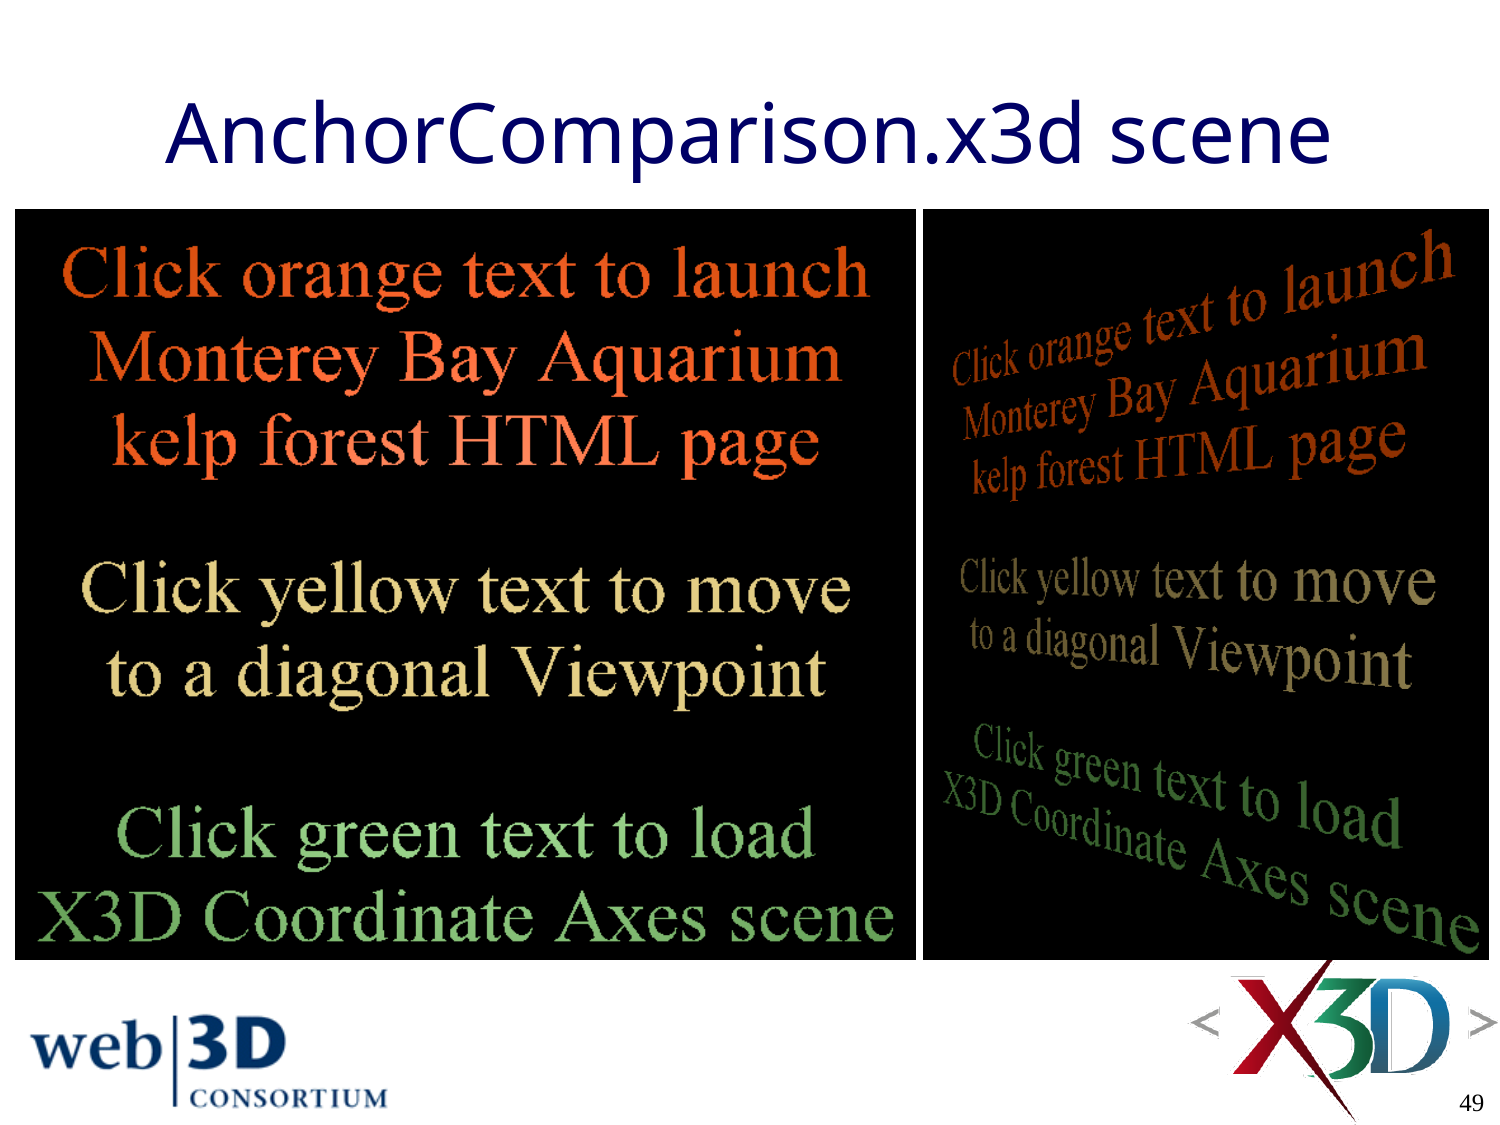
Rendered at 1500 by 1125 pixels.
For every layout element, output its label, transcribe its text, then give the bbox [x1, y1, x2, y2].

title AnchorComparison.x3d scene [112, 37, 1388, 225]
picture [12, 998, 413, 1118]
picture [15, 209, 916, 960]
picture [923, 209, 1500, 1125]
